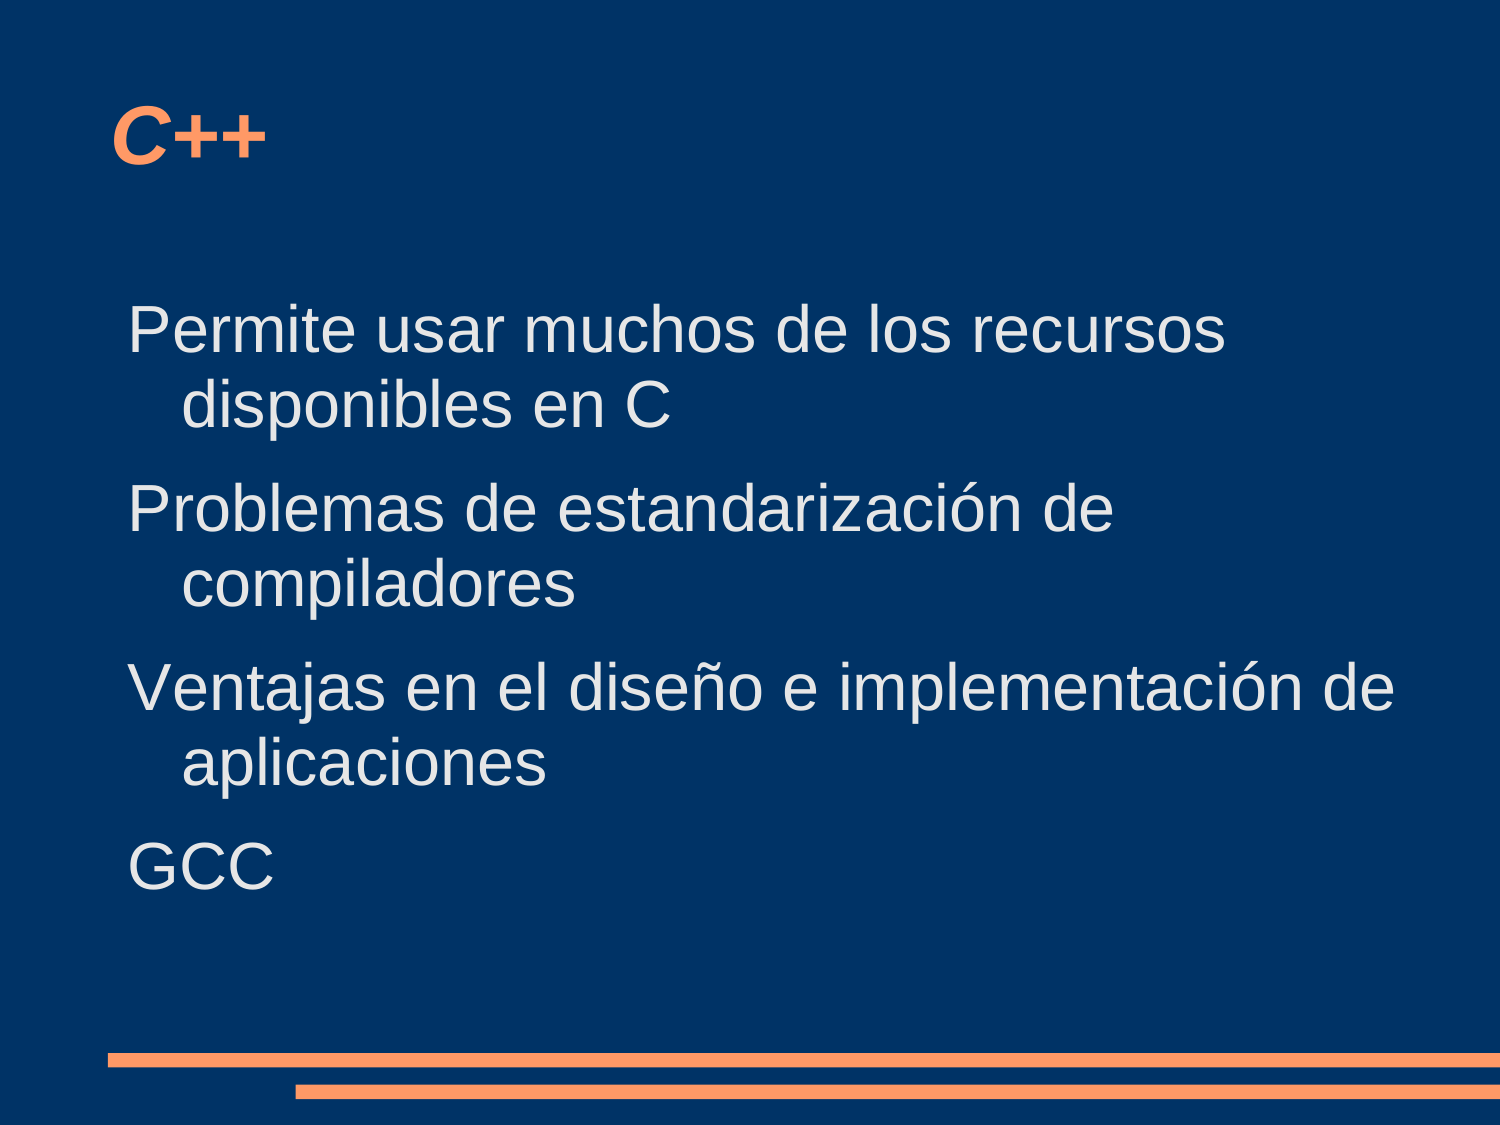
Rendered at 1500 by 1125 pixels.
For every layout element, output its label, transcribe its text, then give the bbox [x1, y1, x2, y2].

list Permite usar muchos de los recursos disponibles en C Problemas de estandarización de compiladores Ventajas en el diseño e implementación de aplicaciones GCC [110, 292, 1416, 1027]
title C++ [110, 41, 1392, 230]
